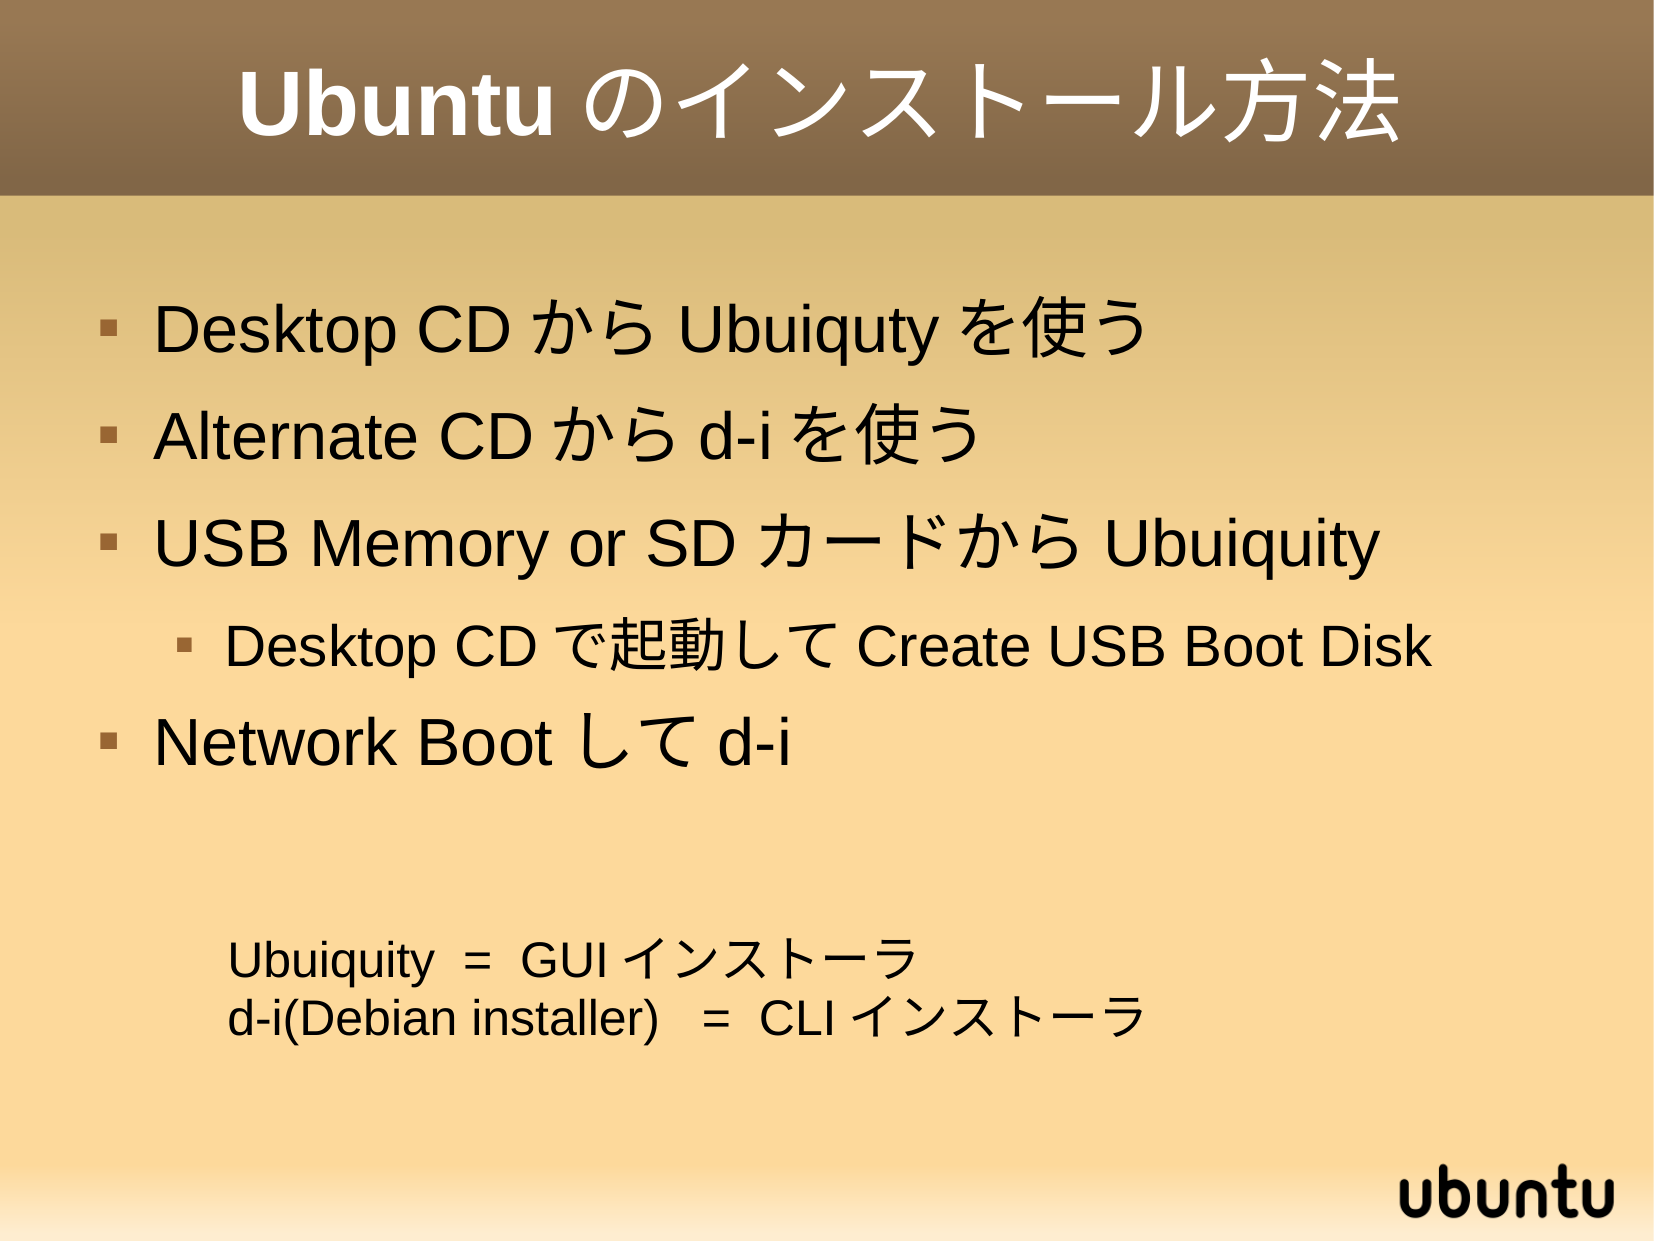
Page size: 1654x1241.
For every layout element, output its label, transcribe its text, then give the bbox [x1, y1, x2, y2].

picture [0, 0, 1654, 1241]
list Desktop CDからUbuiqutyを使う Alternate CDからd-iを使う USB Memory or SDカードからUbuiquity Desktop CDで起動してCreate USB Boot Disk Network Bootしてd-i Ubuiquity = GUIインストーラ d-i(Debian installer) = CLIインストーラ [82, 290, 1571, 1094]
title Ubuntuのインストール方法 [76, 7, 1565, 200]
